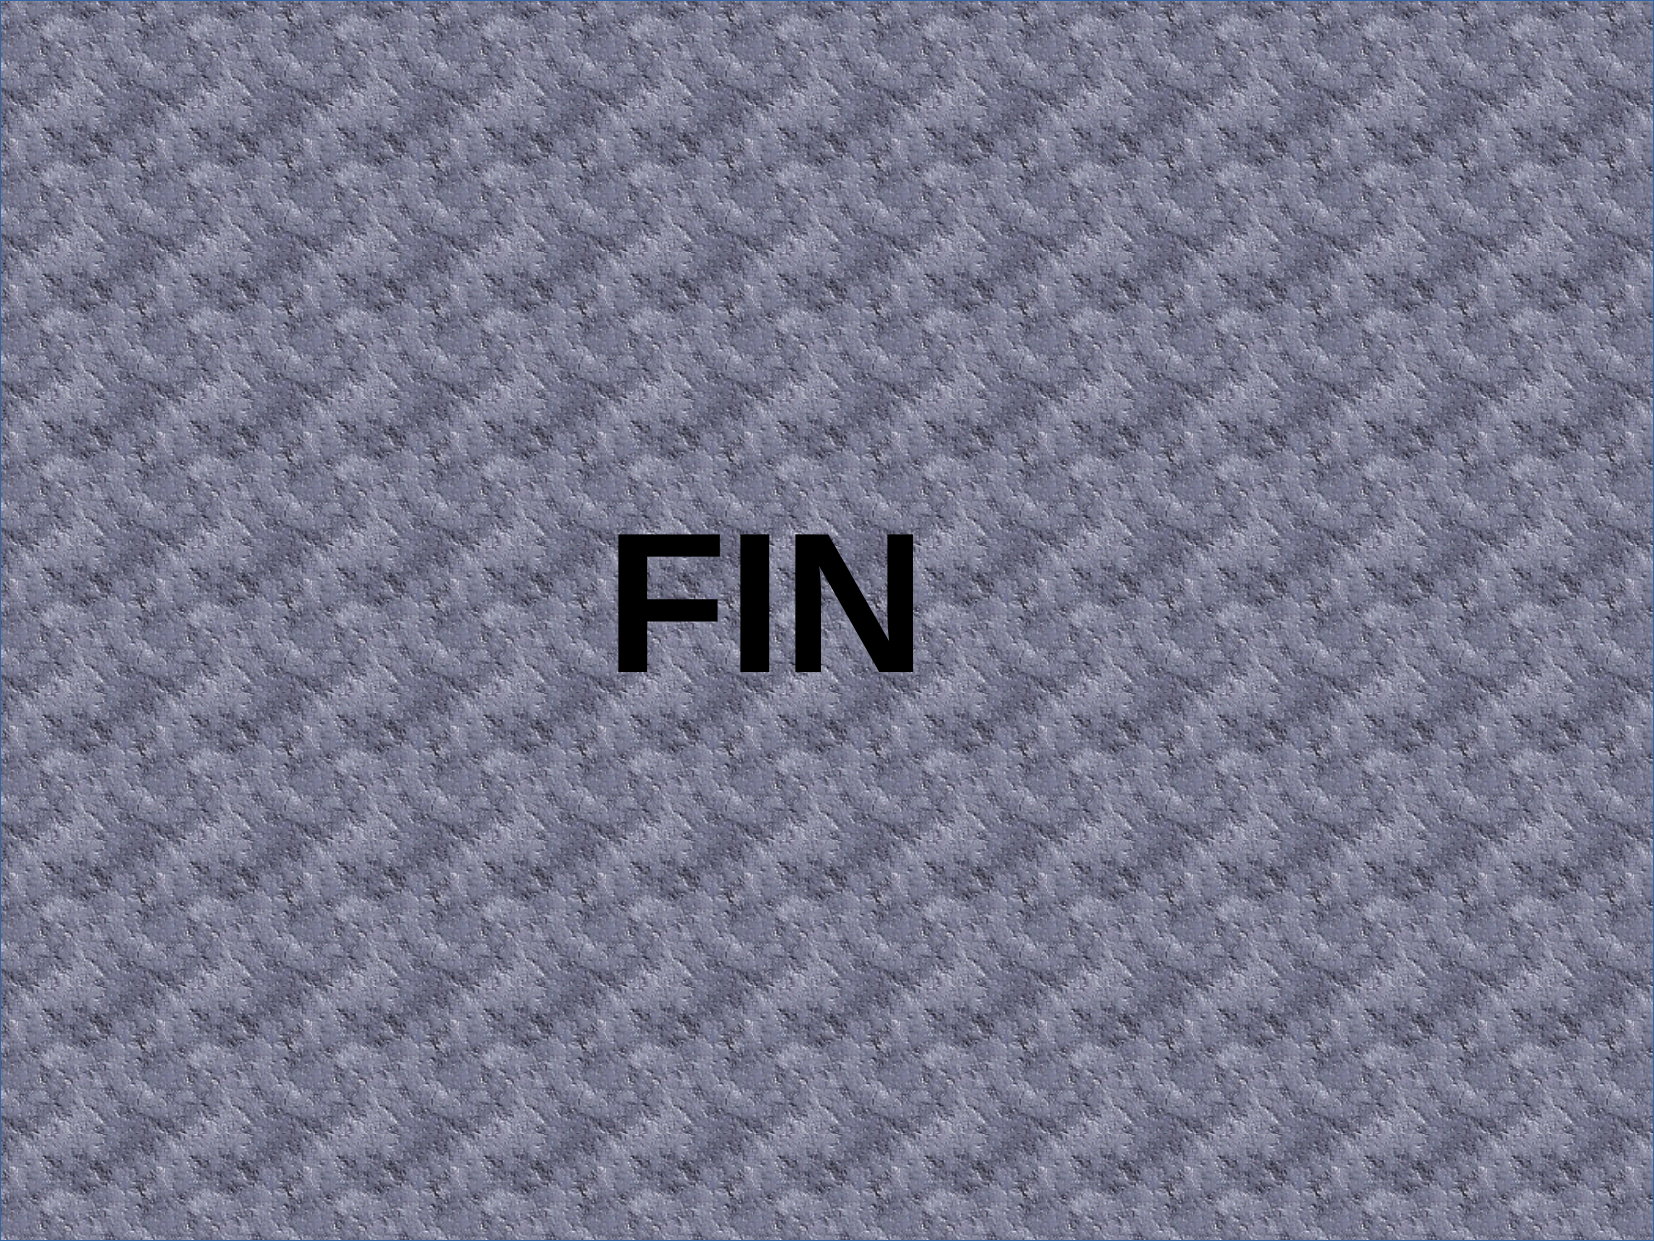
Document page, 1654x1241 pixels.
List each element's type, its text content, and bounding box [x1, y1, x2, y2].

text_box FIN [590, 484, 1654, 723]
text_box [0, 0, 1654, 1241]
